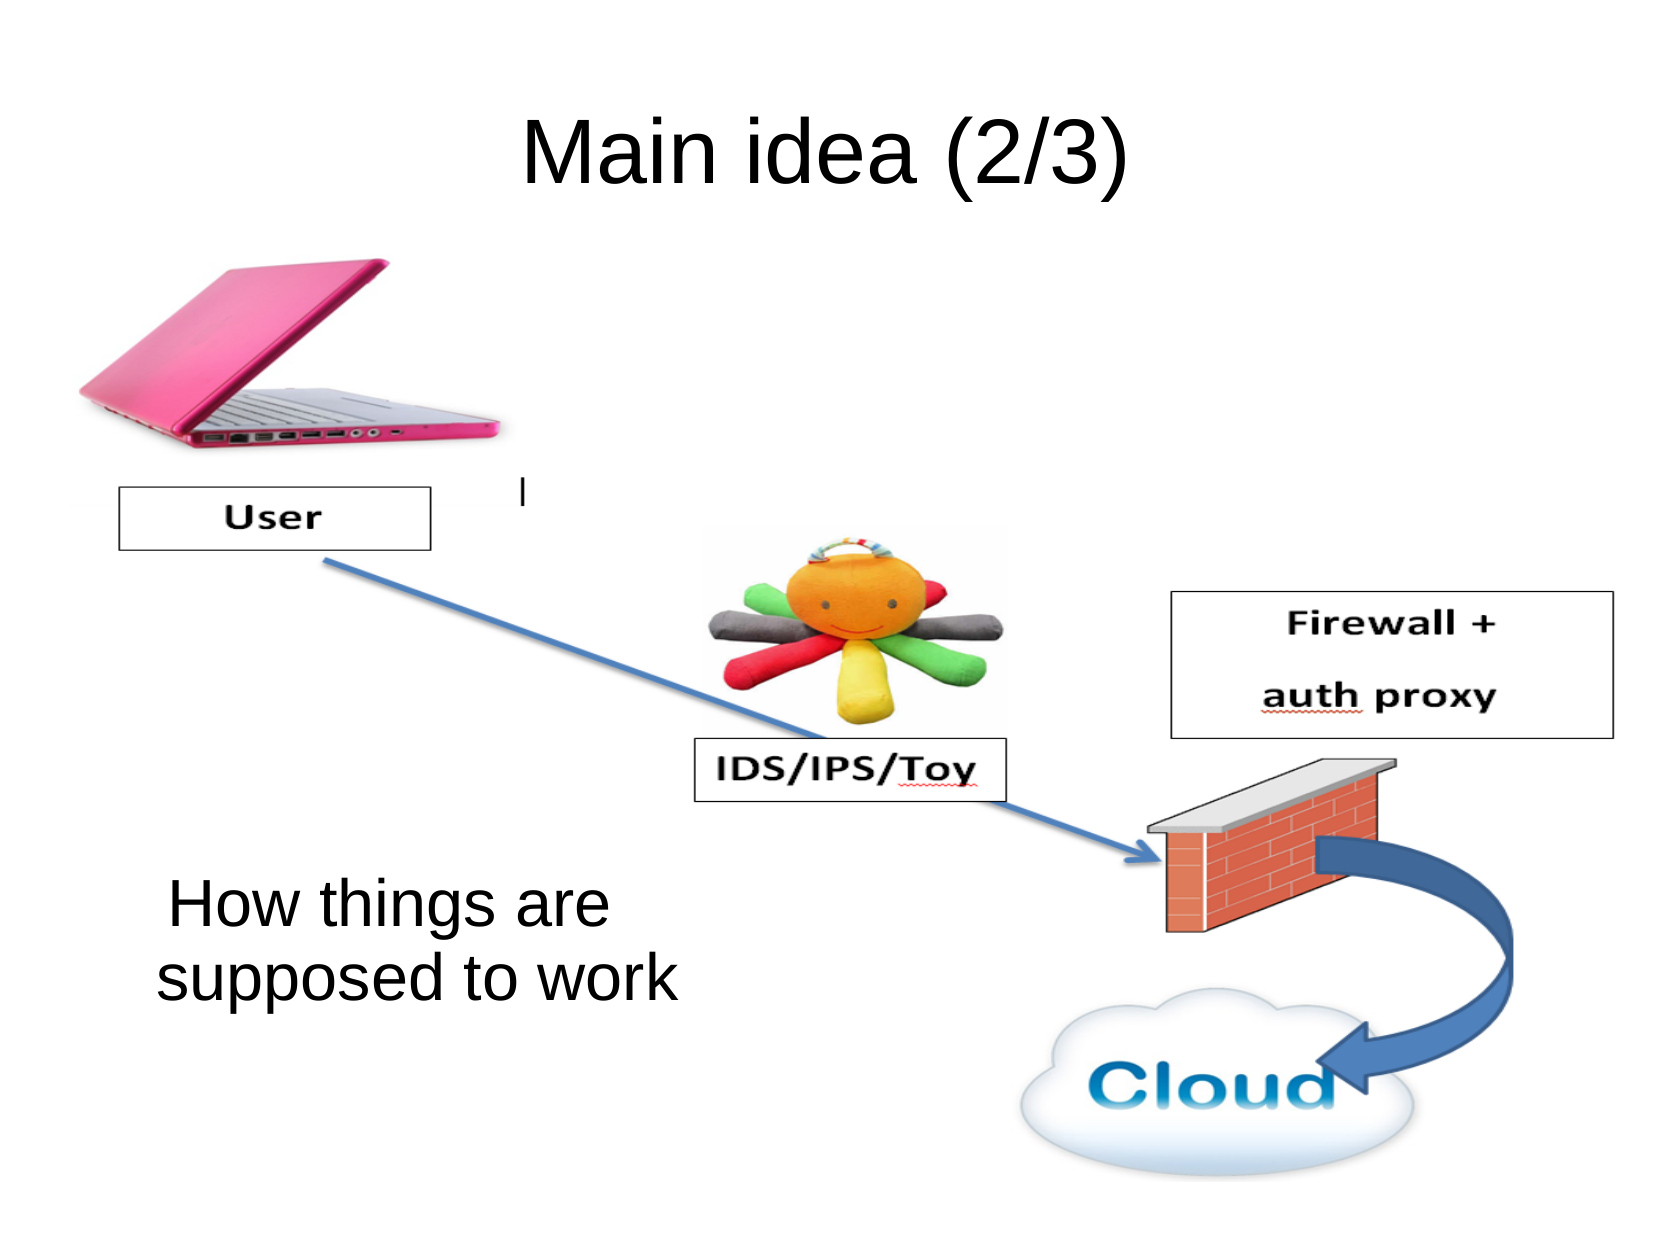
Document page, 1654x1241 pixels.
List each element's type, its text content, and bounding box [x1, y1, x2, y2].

list How things are supposed to work [82, 862, 697, 1145]
picture [70, 233, 1619, 1182]
title Main idea (2/3) [82, 49, 1571, 257]
